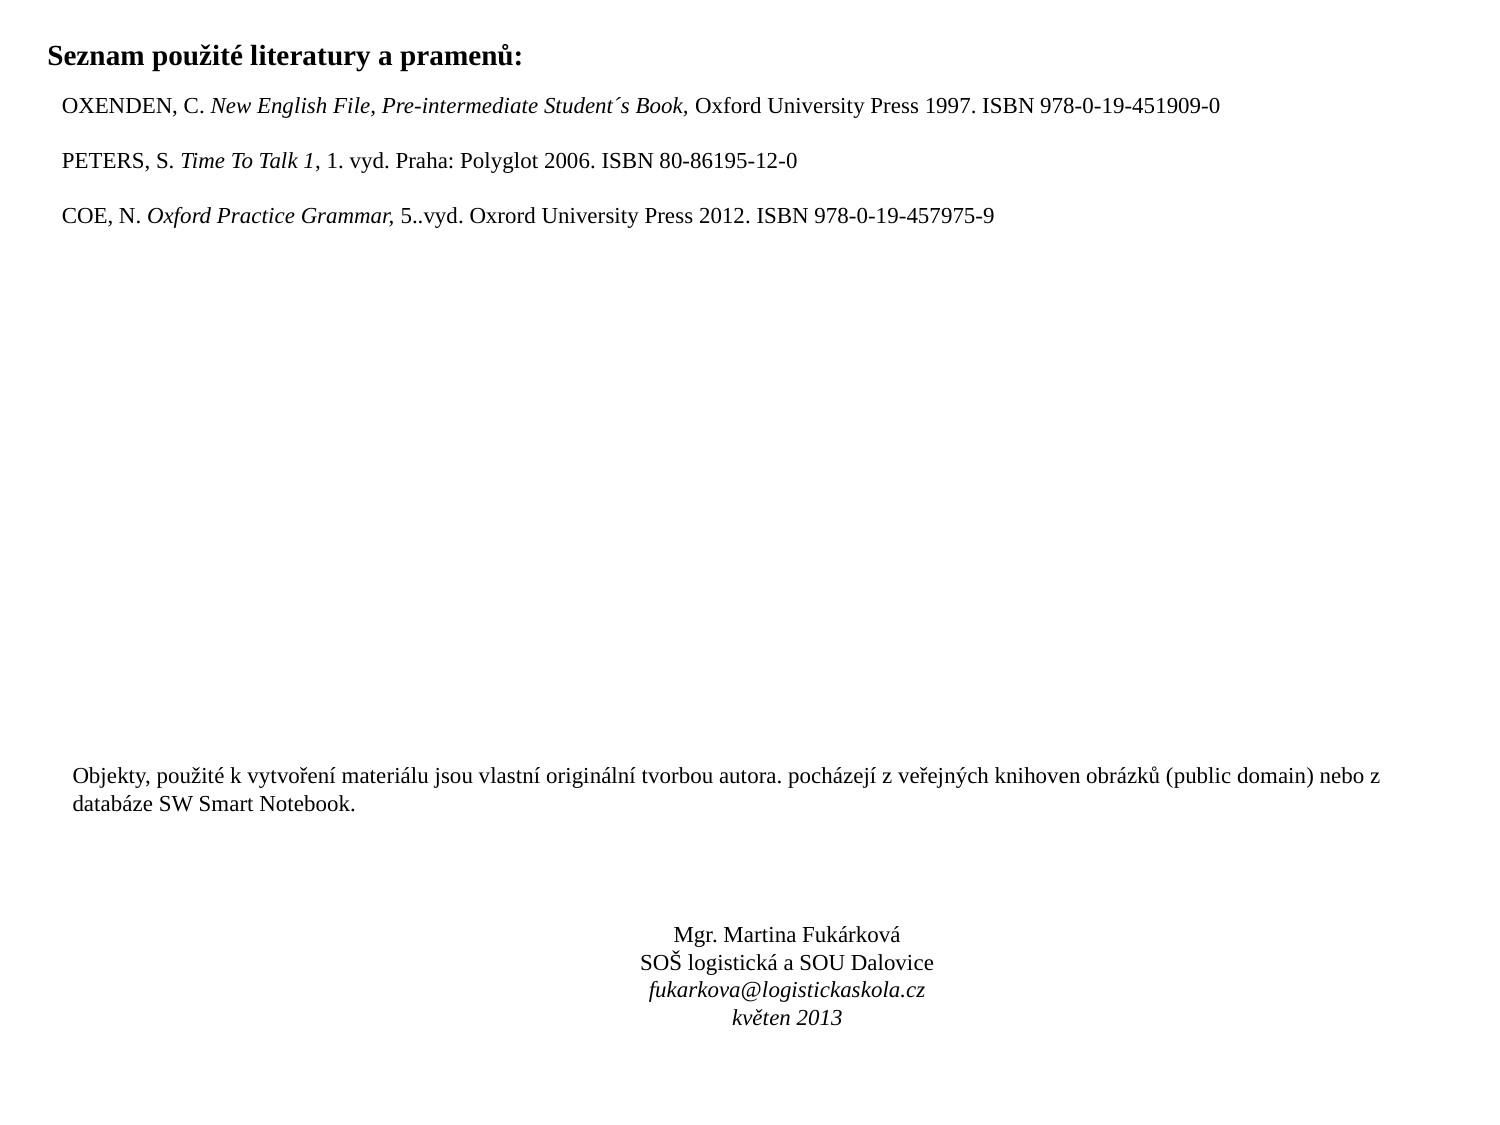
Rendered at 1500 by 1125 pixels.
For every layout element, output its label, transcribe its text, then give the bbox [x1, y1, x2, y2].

text_box OXENDEN, C. New English File, Pre-intermediate Student´s Book, Oxford University Press 1997. ISBN 978-0-19-451909-0 PETERS, S. Time To Talk 1, 1. vyd. Praha: Polyglot 2006. ISBN 80-86195-12-0 COE, N. Oxford Practice Grammar, 5..vyd. Oxrord University Press 2012. ISBN 978-0-19-457975-9 [48, 84, 1483, 320]
text_box Objekty, použité k vytvoření materiálu jsou vlastní originální tvorbou autora. pocházejí z veřejných knihoven obrázků (public domain) nebo z databáze SW Smart Notebook. [58, 753, 1442, 823]
text_box Mgr. Martina Fukárková SOŠ logistická a SOU Dalovice fukarkova@logistickaskola.cz květen 2013 [494, 913, 1080, 1041]
text_box Seznam použité literatury a pramenů: [33, 29, 762, 79]
